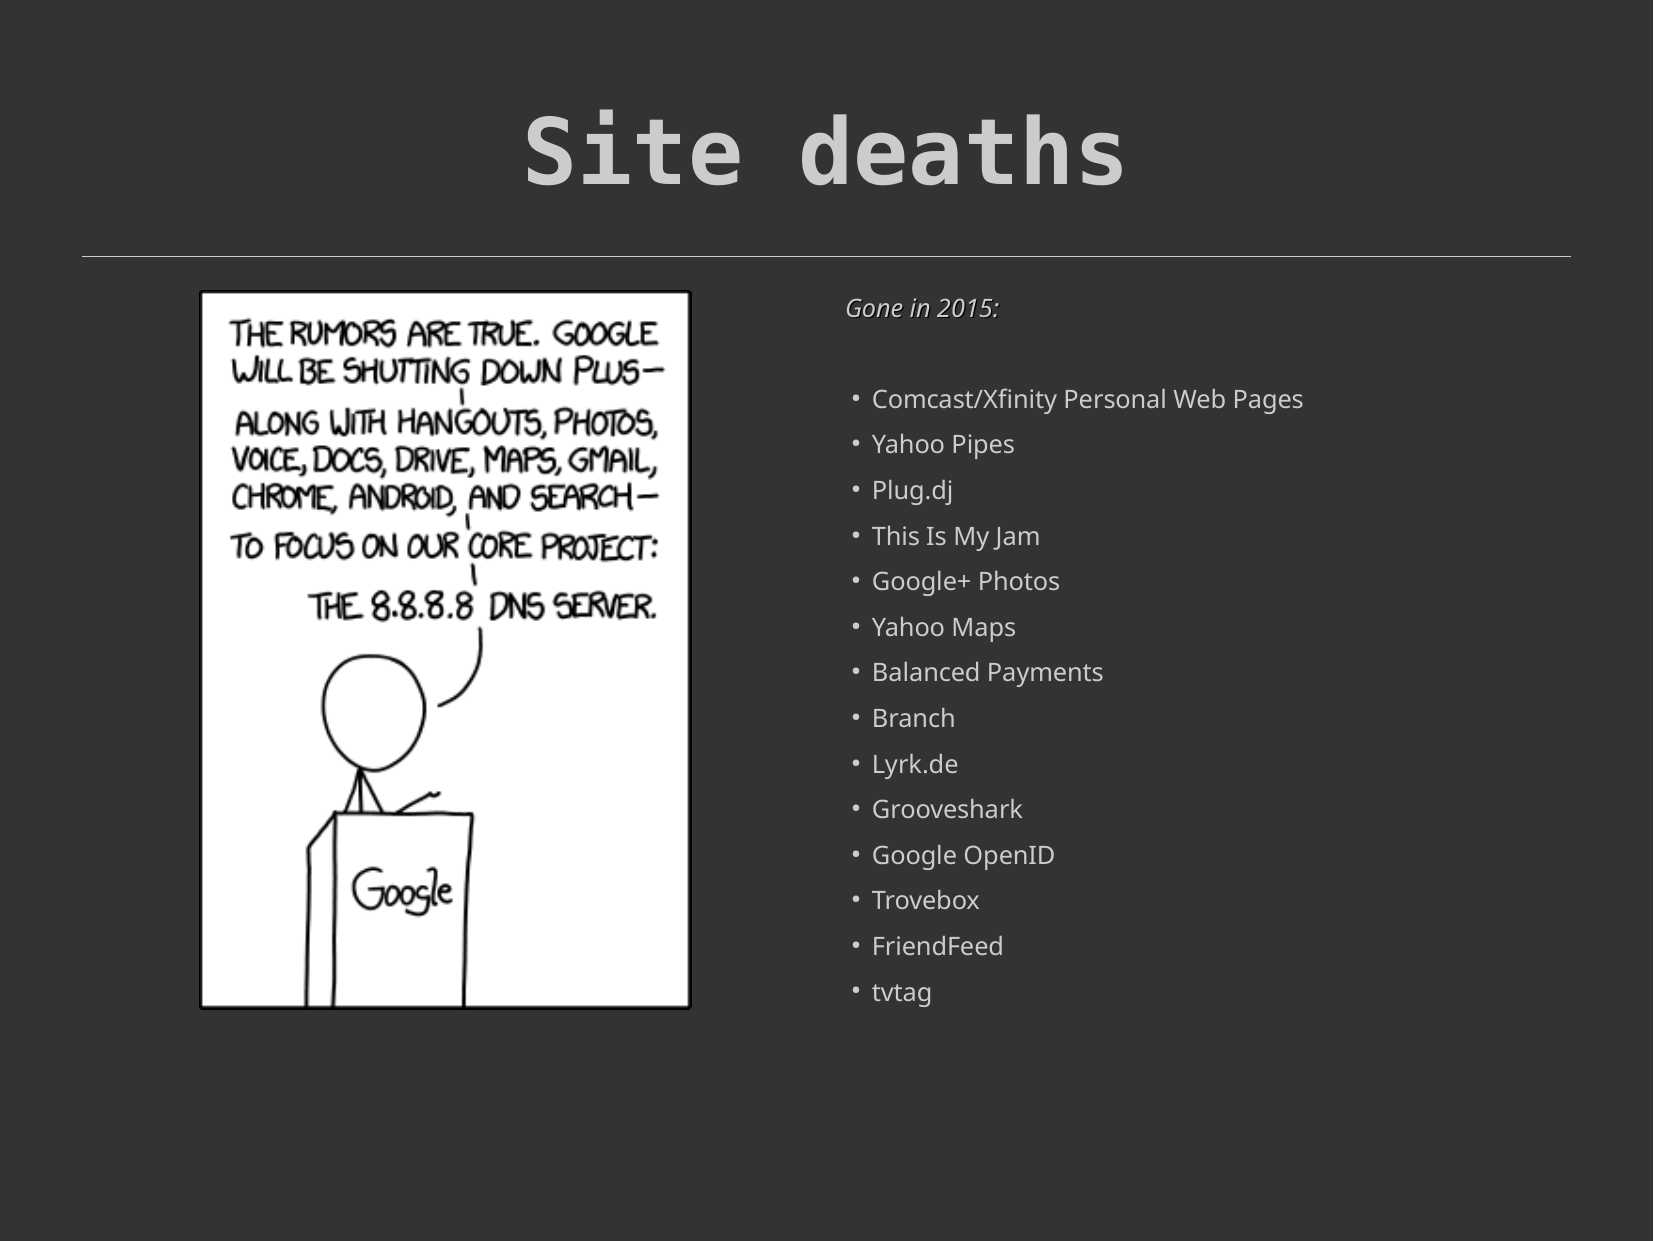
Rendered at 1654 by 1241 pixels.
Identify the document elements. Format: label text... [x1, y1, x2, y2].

title Site deaths [82, 49, 1571, 257]
list Gone in 2015: Comcast/Xfinity Personal Web Pages Yahoo Pipes Plug.dj This Is My Jam Google+ Photos Yahoo Maps Balanced Payments Branch Lyrk.de Grooveshark Google OpenID Trovebox FriendFeed tvtag [844, 290, 1571, 1010]
picture [199, 290, 692, 1010]
